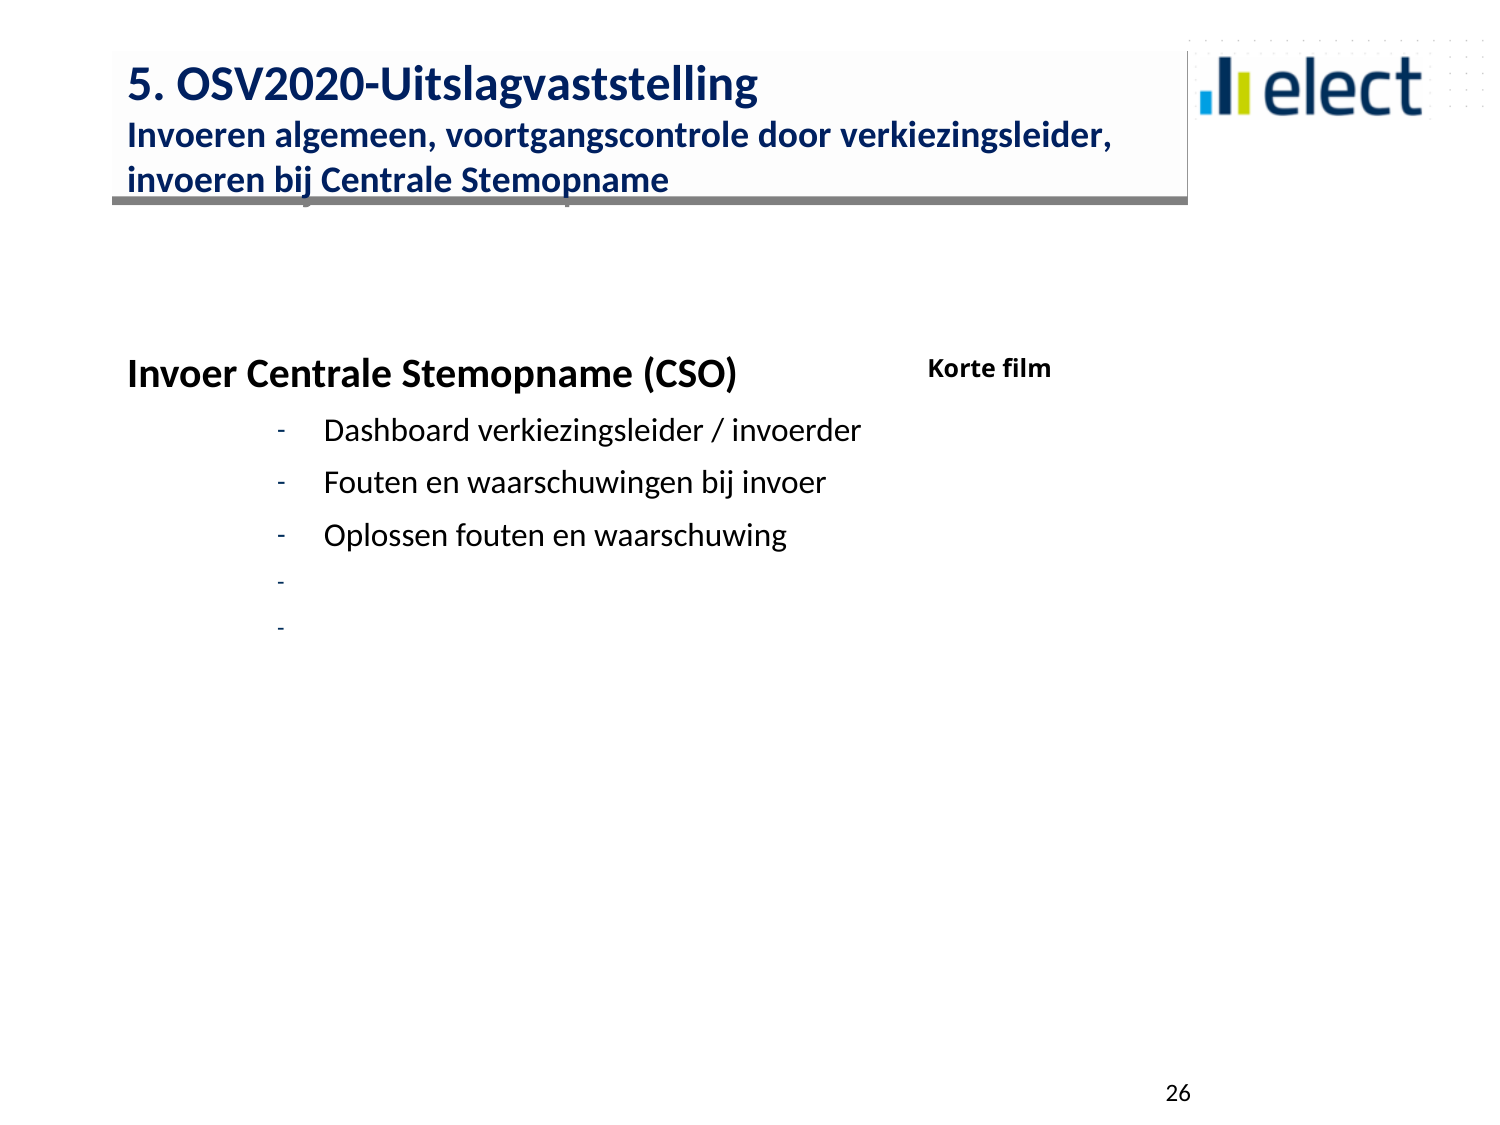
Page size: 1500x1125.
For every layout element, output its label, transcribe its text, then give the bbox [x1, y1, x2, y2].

text_box Korte film [912, 345, 1069, 391]
text_box Invoer Centrale Stemopname (CSO) Dashboard verkiezingsleider / invoerder Fouten en waarschuwingen bij invoer Oplossen fouten en waarschuwing [112, 338, 880, 606]
text_box 5. OSV2020-Uitslagvaststelling Invoeren algemeen, voortgangscontrole door verkiezingsleider, invoeren bij Centrale Stemopname [112, 42, 1188, 197]
text_box [1150, 1068, 1464, 1125]
